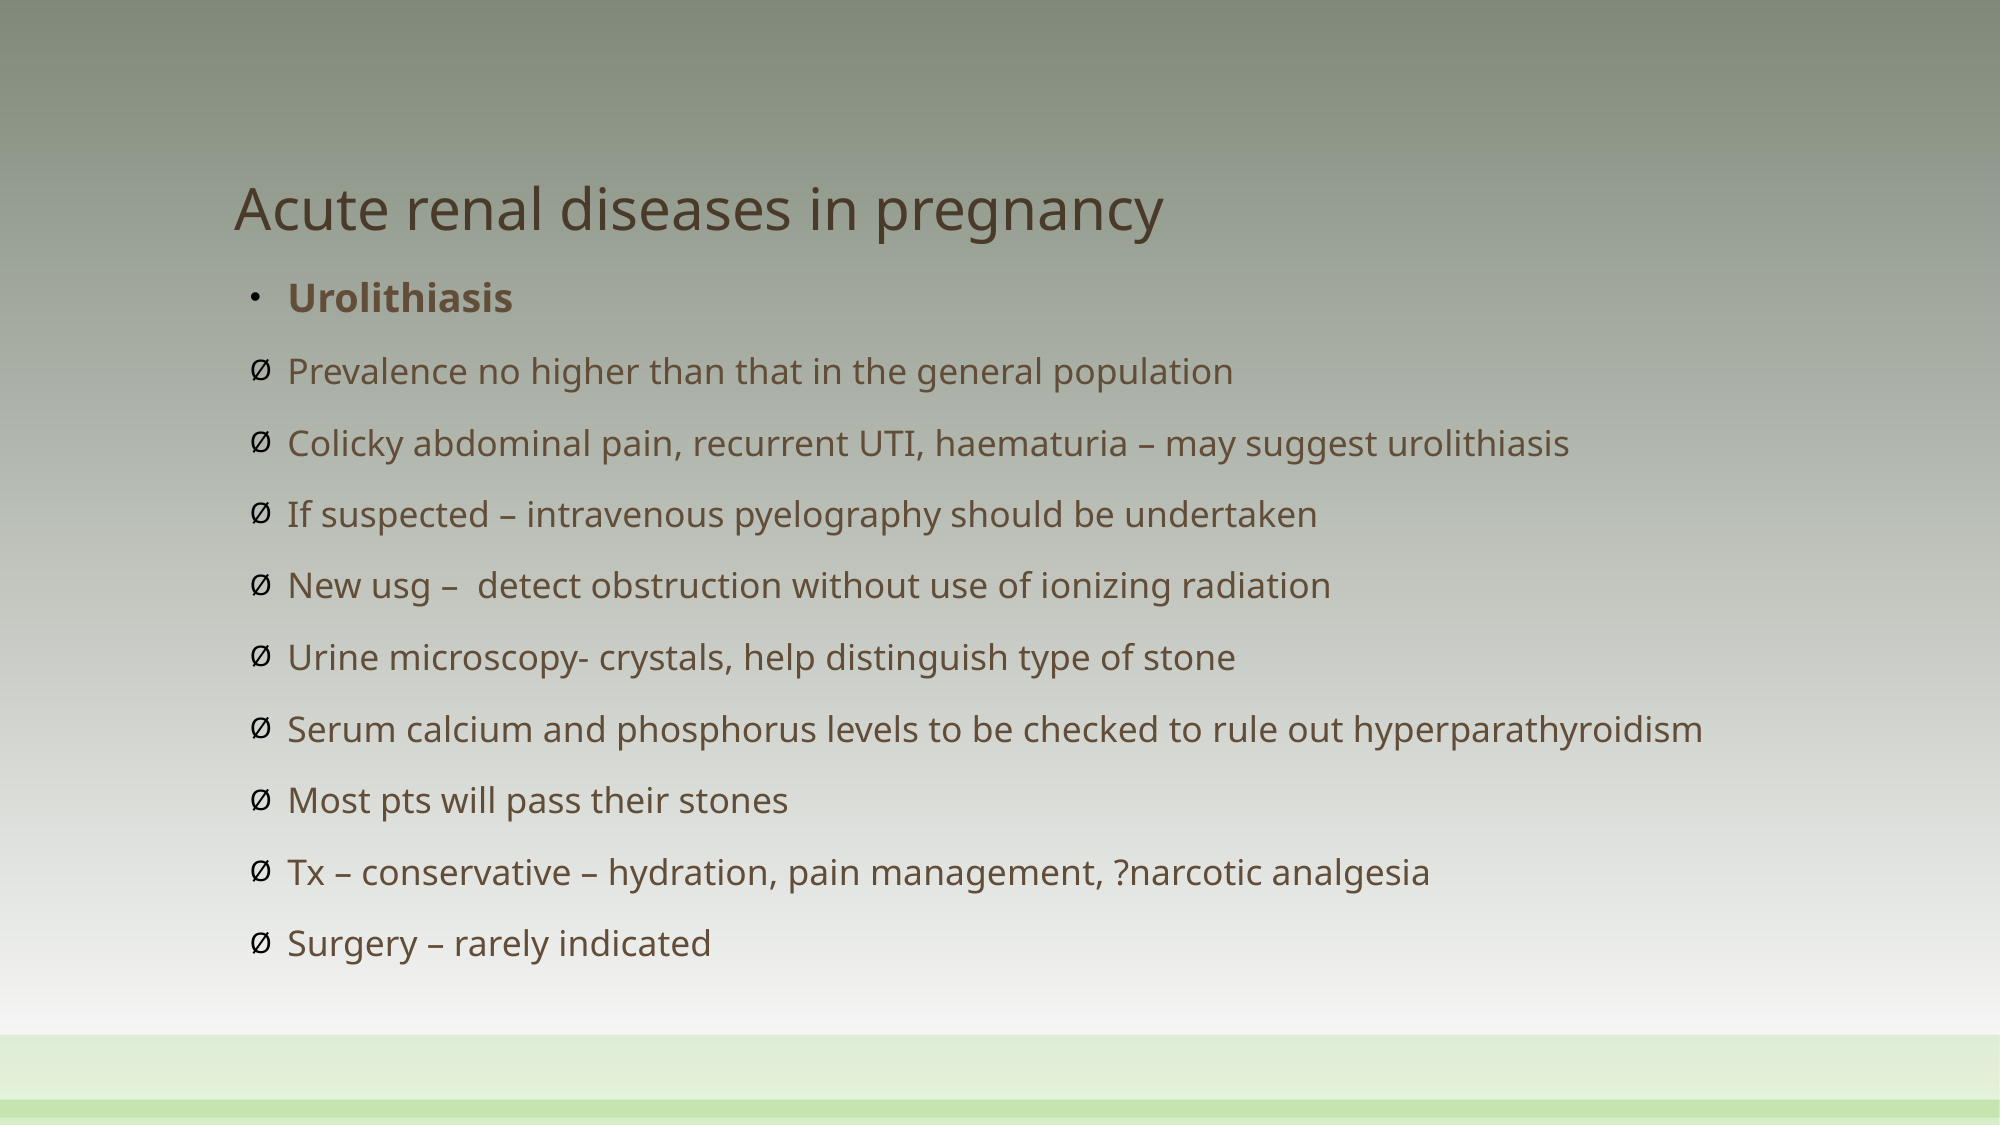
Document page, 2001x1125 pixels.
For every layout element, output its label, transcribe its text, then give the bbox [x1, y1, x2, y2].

list Urolithiasis Prevalence no higher than that in the general population Colicky abdominal pain, recurrent UTI, haematuria – may suggest urolithiasis If suspected – intravenous pyelography should be undertaken New usg – detect obstruction without use of ionizing radiation Urine microscopy- crystals, help distinguish type of stone Serum calcium and phosphorus levels to be checked to rule out hyperparathyroidism Most pts will pass their stones Tx – conservative – hydration, pain management, ?narcotic analgesia Surgery – rarely indicated [219, 274, 1780, 987]
title Acute renal diseases in pregnancy [219, 71, 1780, 251]
